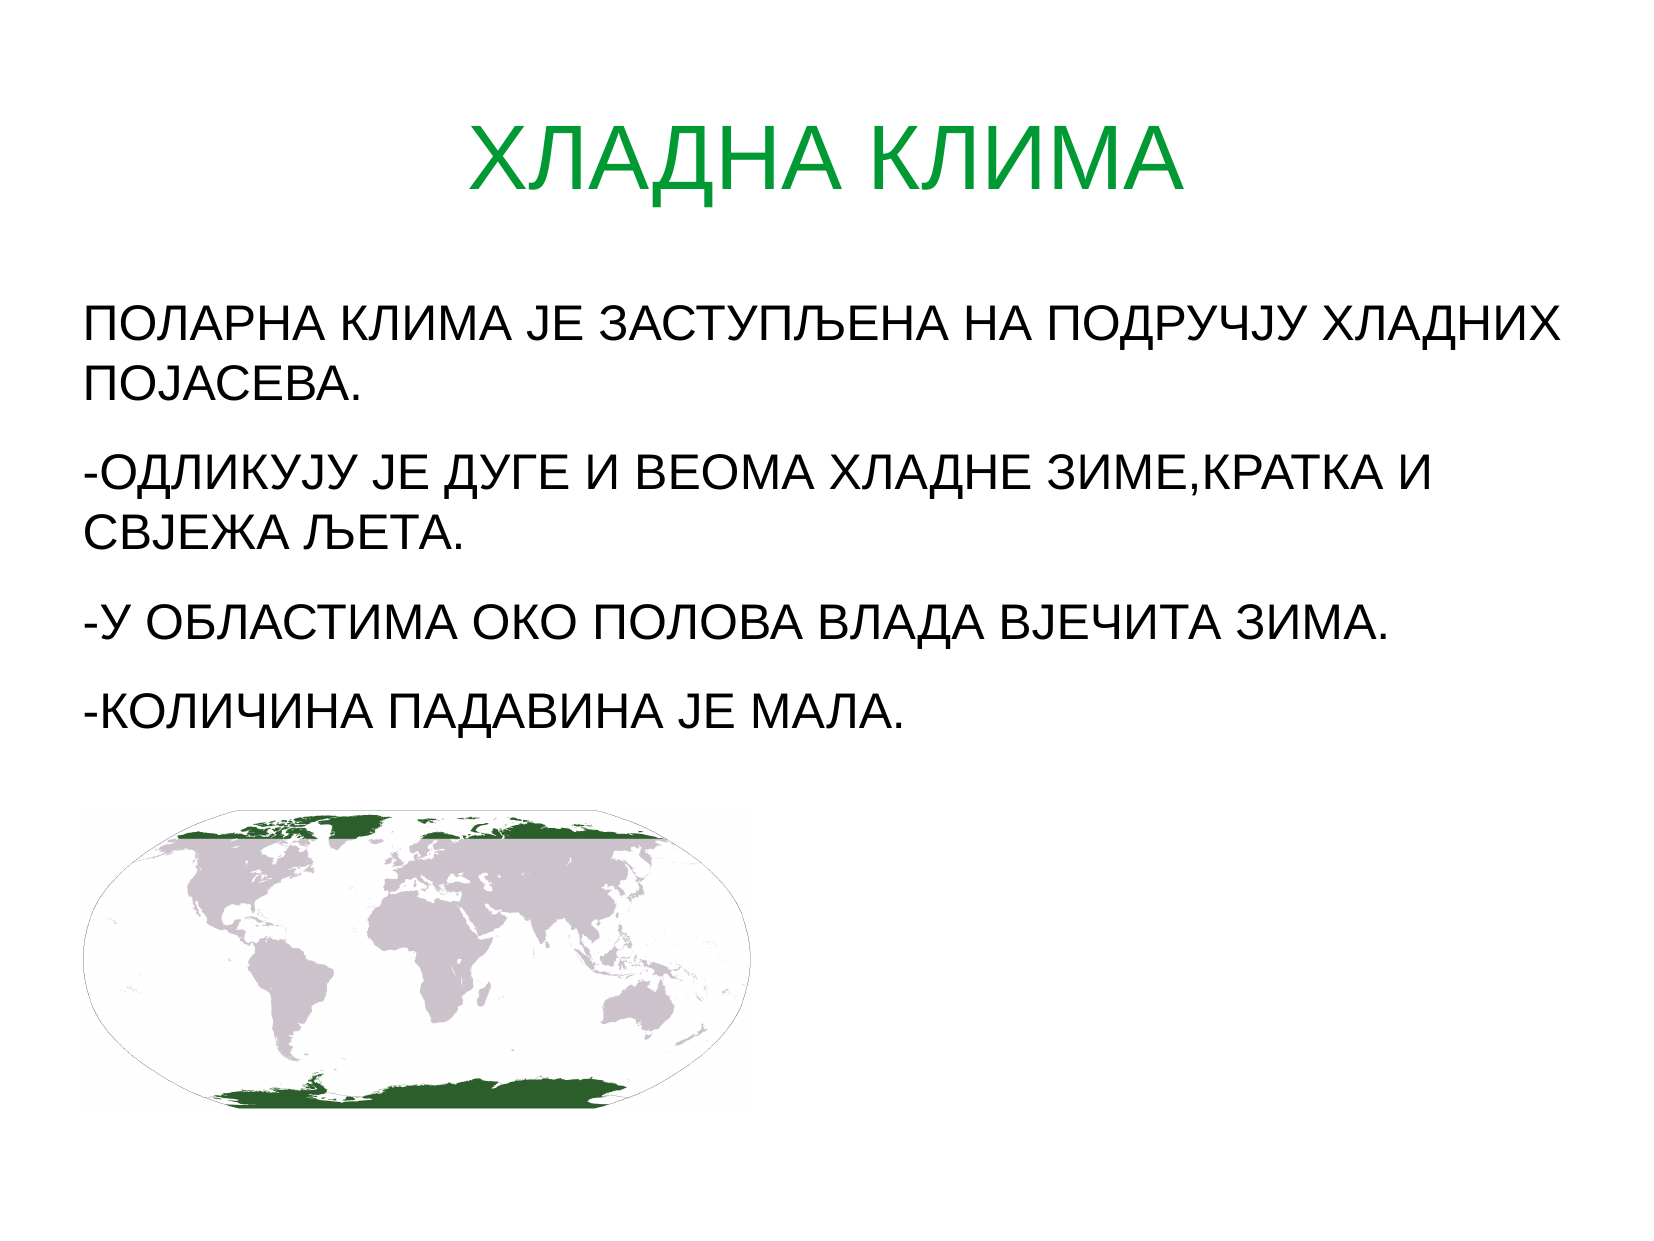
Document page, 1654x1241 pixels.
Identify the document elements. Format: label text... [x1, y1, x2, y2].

list ПОЛАРНА КЛИМА ЈЕ ЗАСТУПЉЕНА НА ПОДРУЧЈУ ХЛАДНИХ ПОЈАСЕВА. -ОДЛИКУЈУ ЈЕ ДУГЕ И ВЕОМА ХЛАДНЕ ЗИМЕ,КРАТКА И СВЈЕЖА ЉЕТА. -У ОБЛАСТИМА ОКО ПОЛОВА ВЛАДА ВЈЕЧИТА ЗИМА. -КОЛИЧИНА ПАДАВИНА ЈЕ МАЛА. [82, 290, 1571, 1109]
picture [82, 810, 751, 1109]
title ХЛАДНА КЛИМА [82, 49, 1571, 257]
